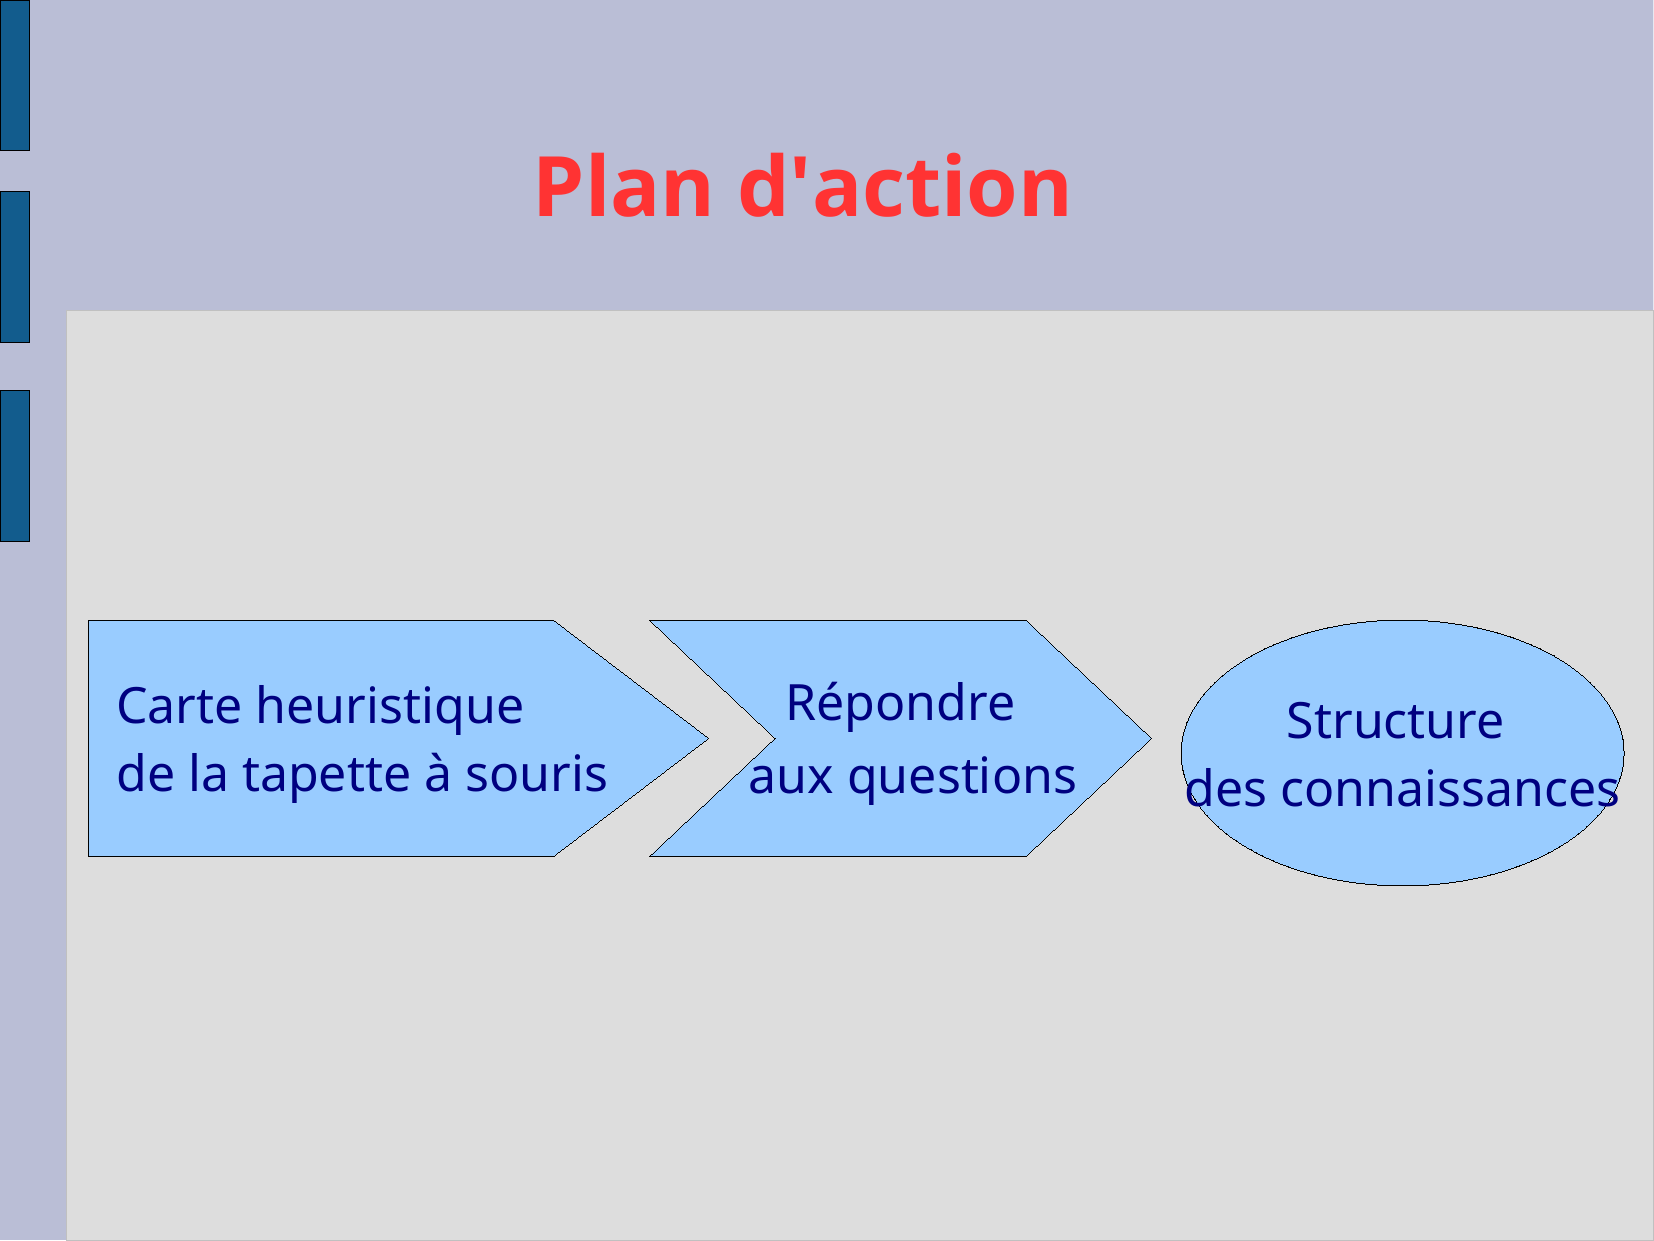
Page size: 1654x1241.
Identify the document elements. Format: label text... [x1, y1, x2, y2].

text_box Structure des connaissances [1181, 620, 1625, 886]
title Plan d'action [59, 88, 1548, 281]
text_box Répondre aux questions [649, 620, 1152, 857]
text_box Carte heuristique de la tapette à souris [88, 620, 709, 857]
